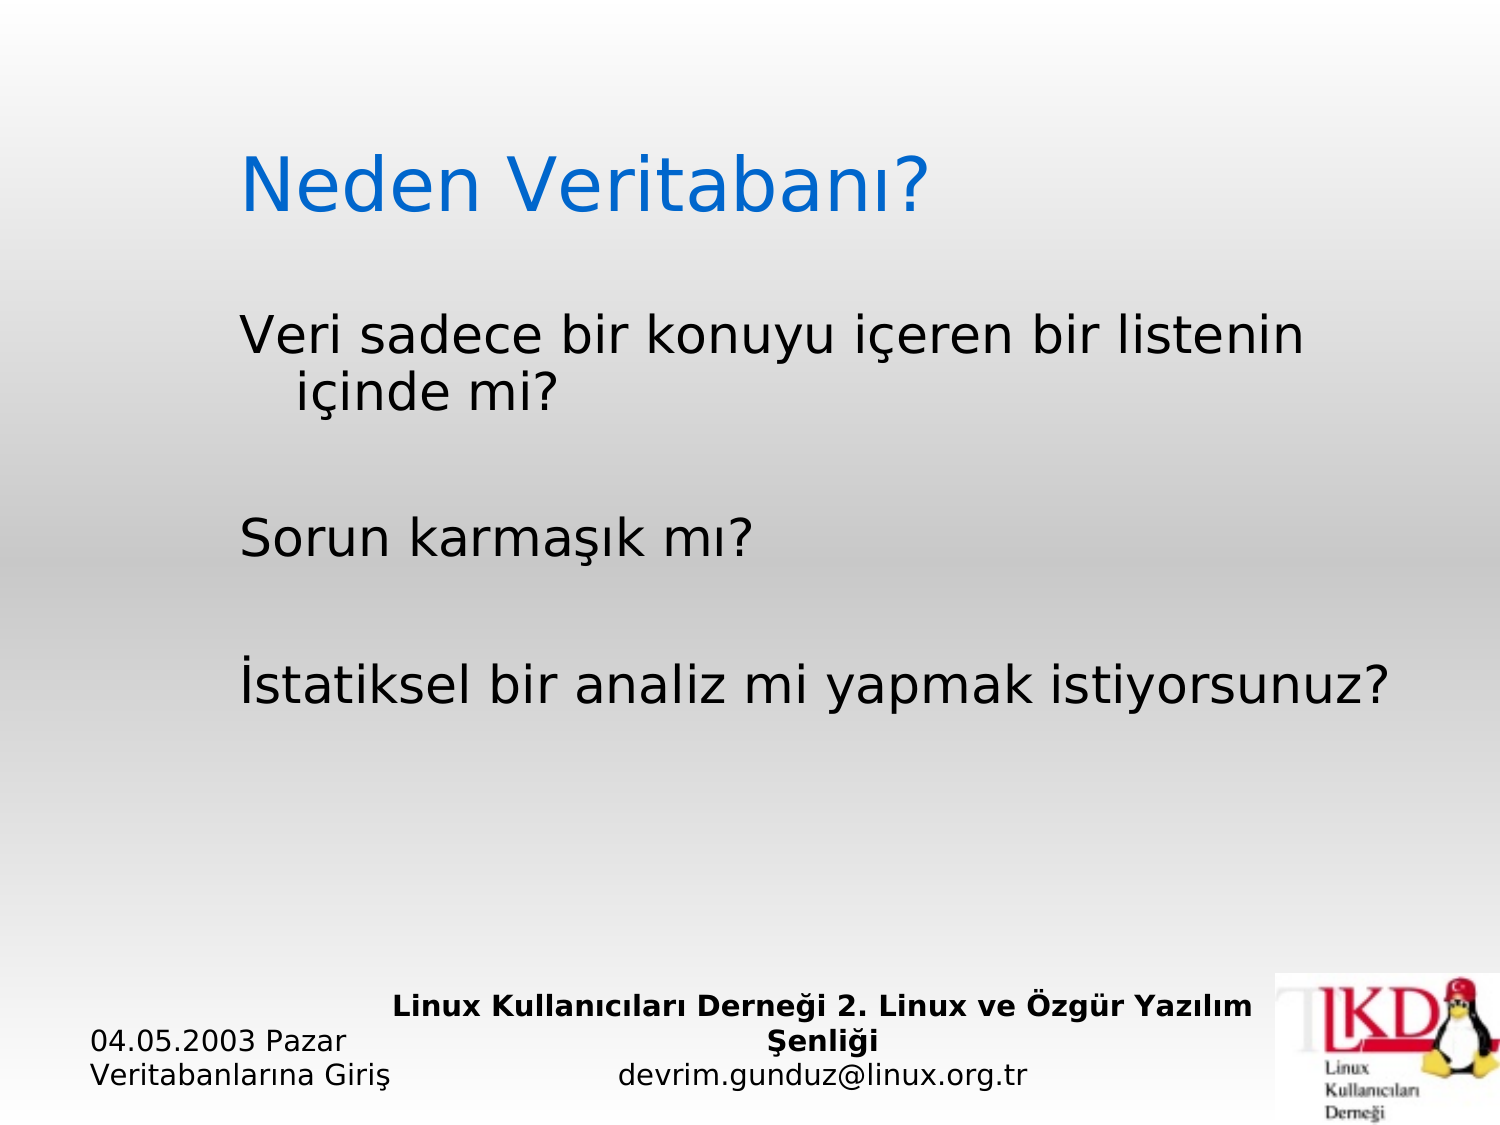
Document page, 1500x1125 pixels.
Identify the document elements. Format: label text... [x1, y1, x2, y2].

title Neden Veritabanı? [224, 49, 1425, 237]
list Veri sadece bir konuyu içeren bir listenin içinde mi? Sorun karmaşık mı? İstatiksel bir analiz mi yapmak istiyorsunuz? [224, 299, 1425, 975]
picture [1275, 973, 1500, 1125]
